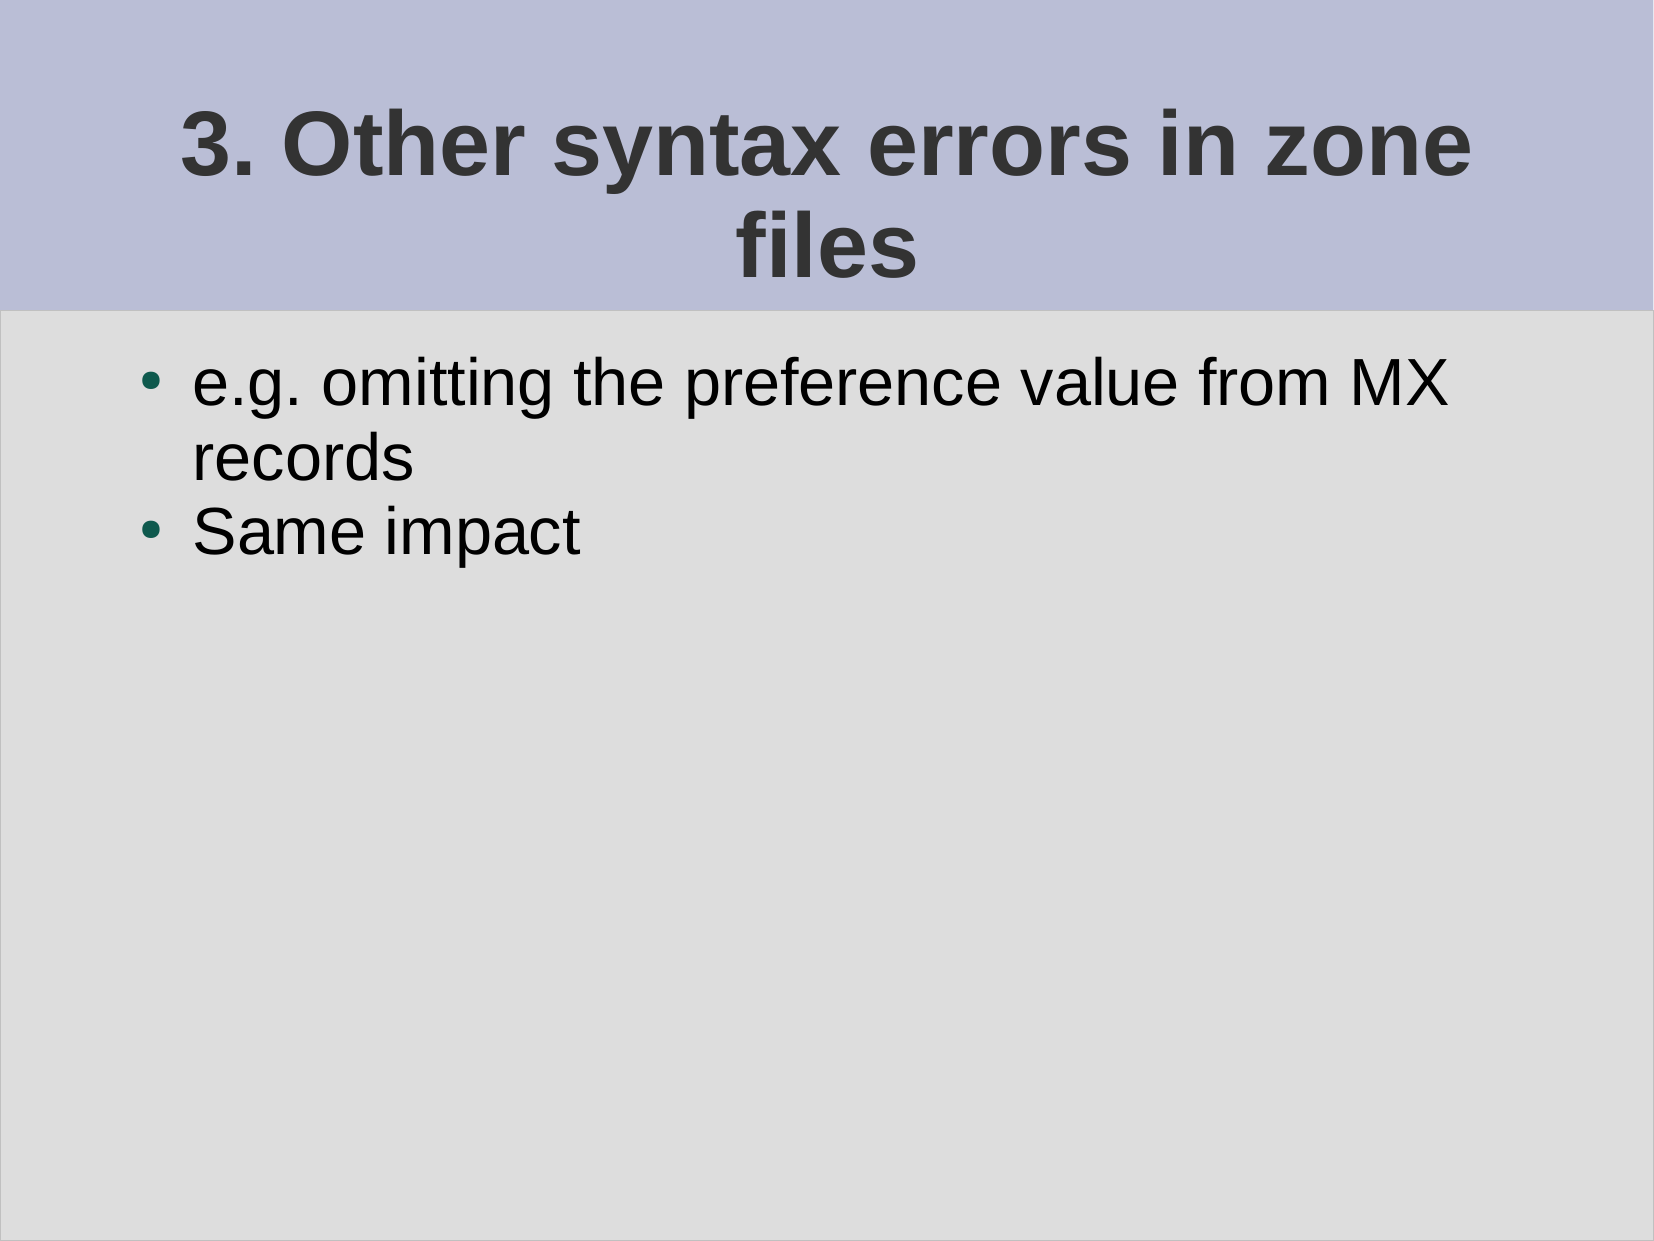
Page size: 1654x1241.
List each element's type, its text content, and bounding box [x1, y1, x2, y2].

title 3. Other syntax errors in zone files [121, 91, 1534, 299]
list e.g. omitting the preference value from MX records Same impact [121, 344, 1534, 1127]
